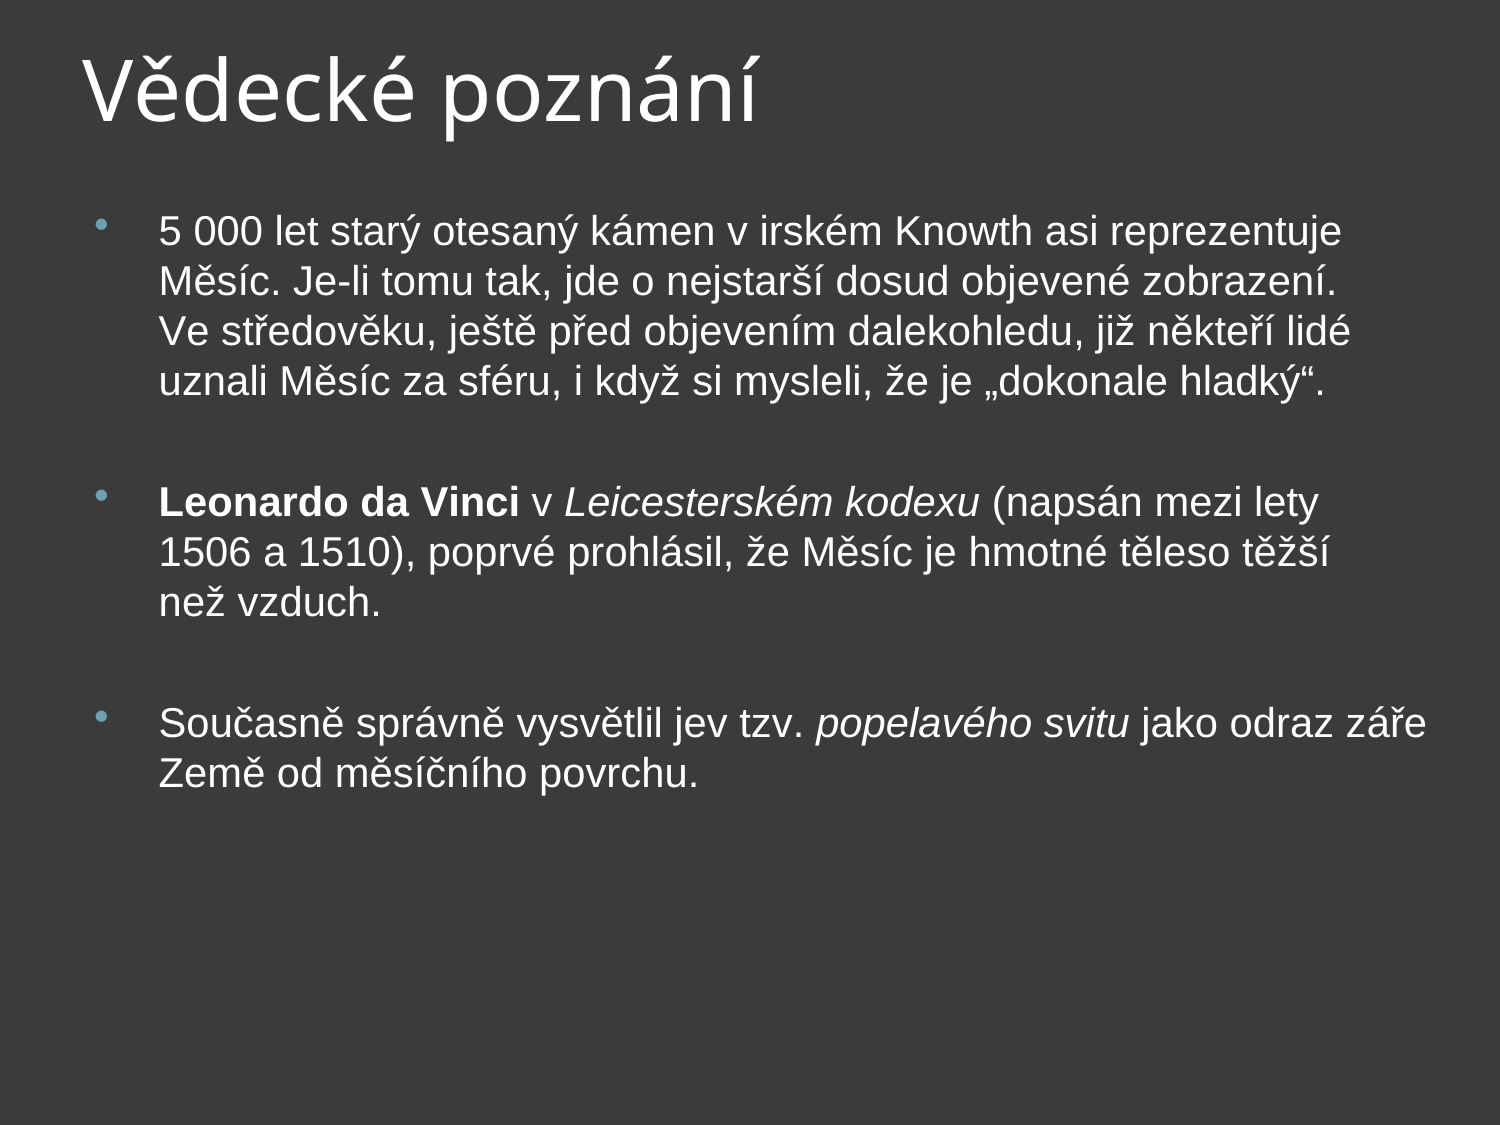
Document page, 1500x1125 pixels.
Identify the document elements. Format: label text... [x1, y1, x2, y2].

title Vědecké poznání [74, 28, 1300, 196]
list 5 000 let starý otesaný kámen v irském Knowth asi reprezentuje Měsíc. Je-li tomu tak, jde o nejstarší dosud objevené zobrazení. Ve středověku, ještě před objevením dalekohledu, již někteří lidé uznali Měsíc za sféru, i když si mysleli, že je „dokonale hladký“. Leonardo da Vinci v Leicesterském kodexu (napsán mezi lety 1506 a 1510), poprvé prohlásil, že Měsíc je hmotné těleso těžší než vzduch. Současně správně vysvětlil jev tzv. popelavého svitu jako odraz záře Země od měsíčního povrchu. [74, 196, 1459, 1006]
